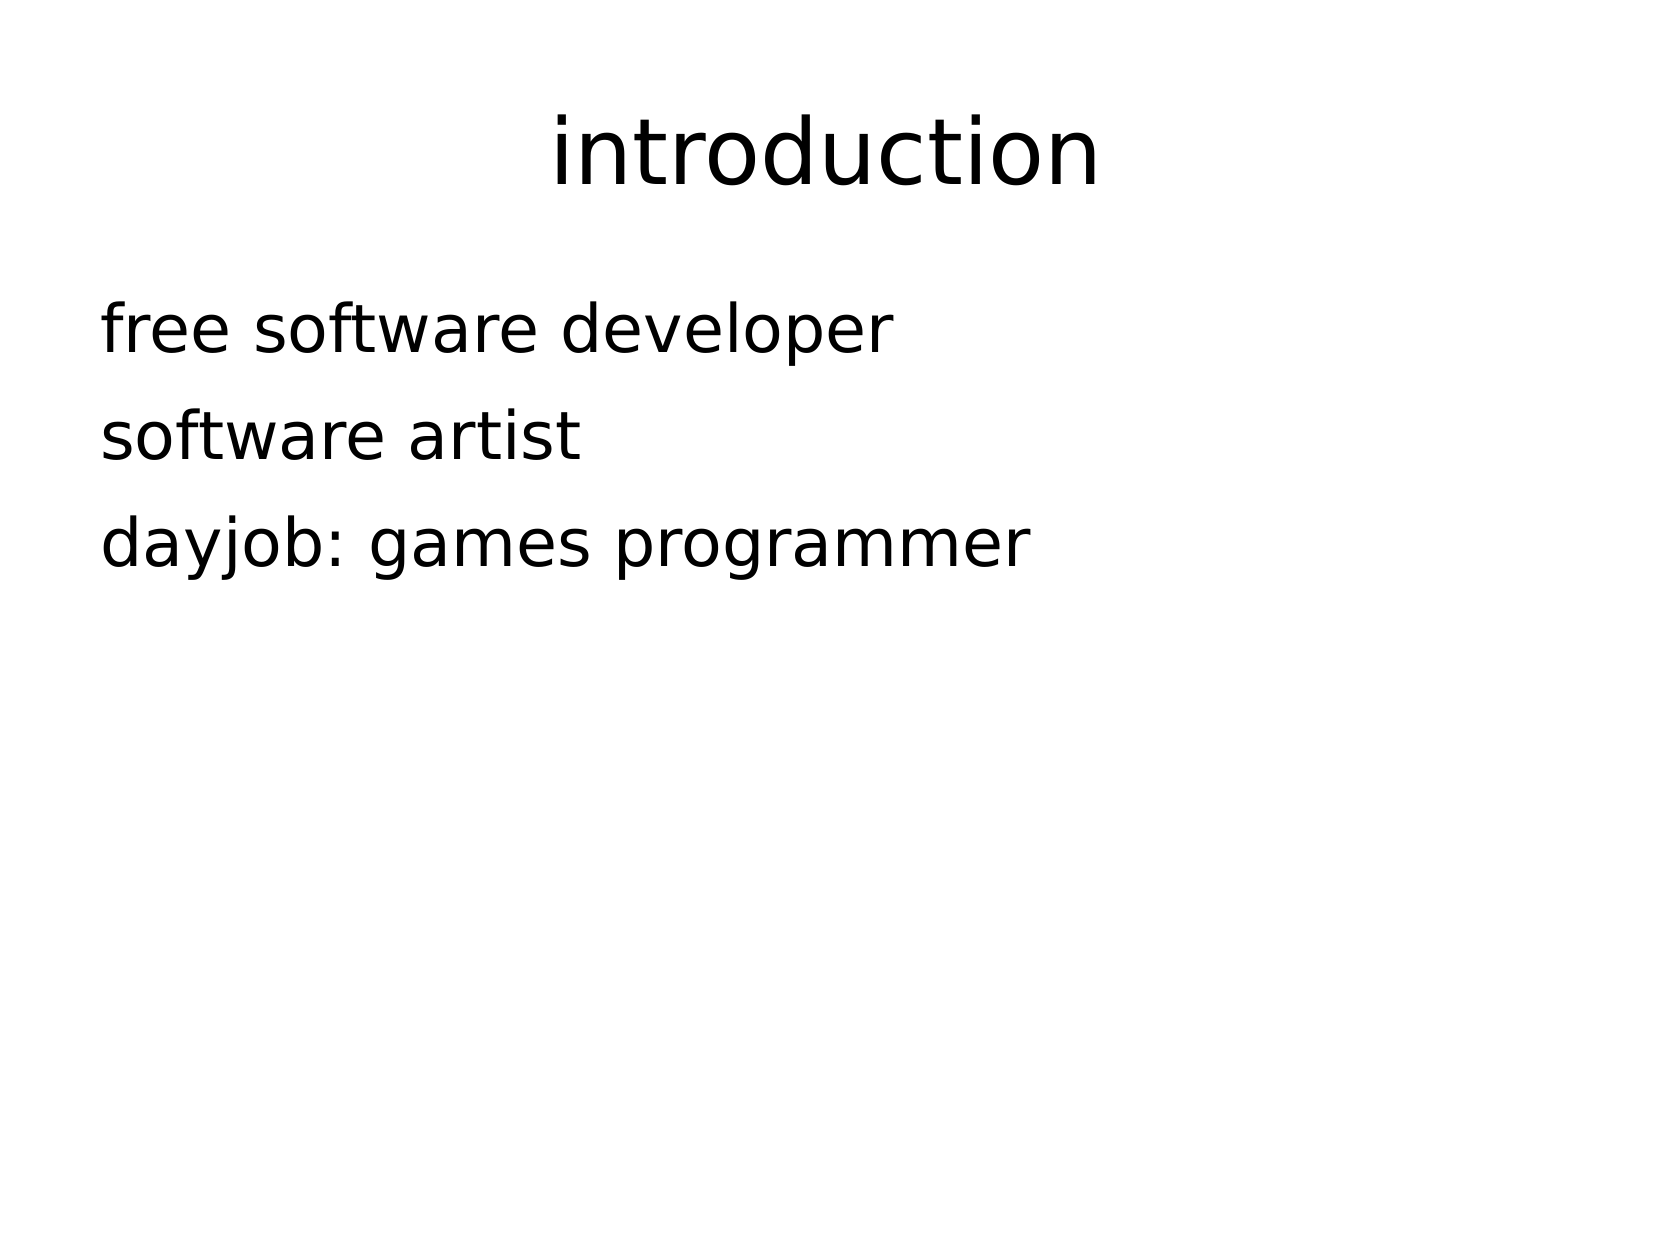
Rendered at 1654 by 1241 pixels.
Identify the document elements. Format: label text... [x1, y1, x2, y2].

title introduction [82, 56, 1571, 250]
list free software developer software artist dayjob: games programmer [82, 290, 1571, 1094]
